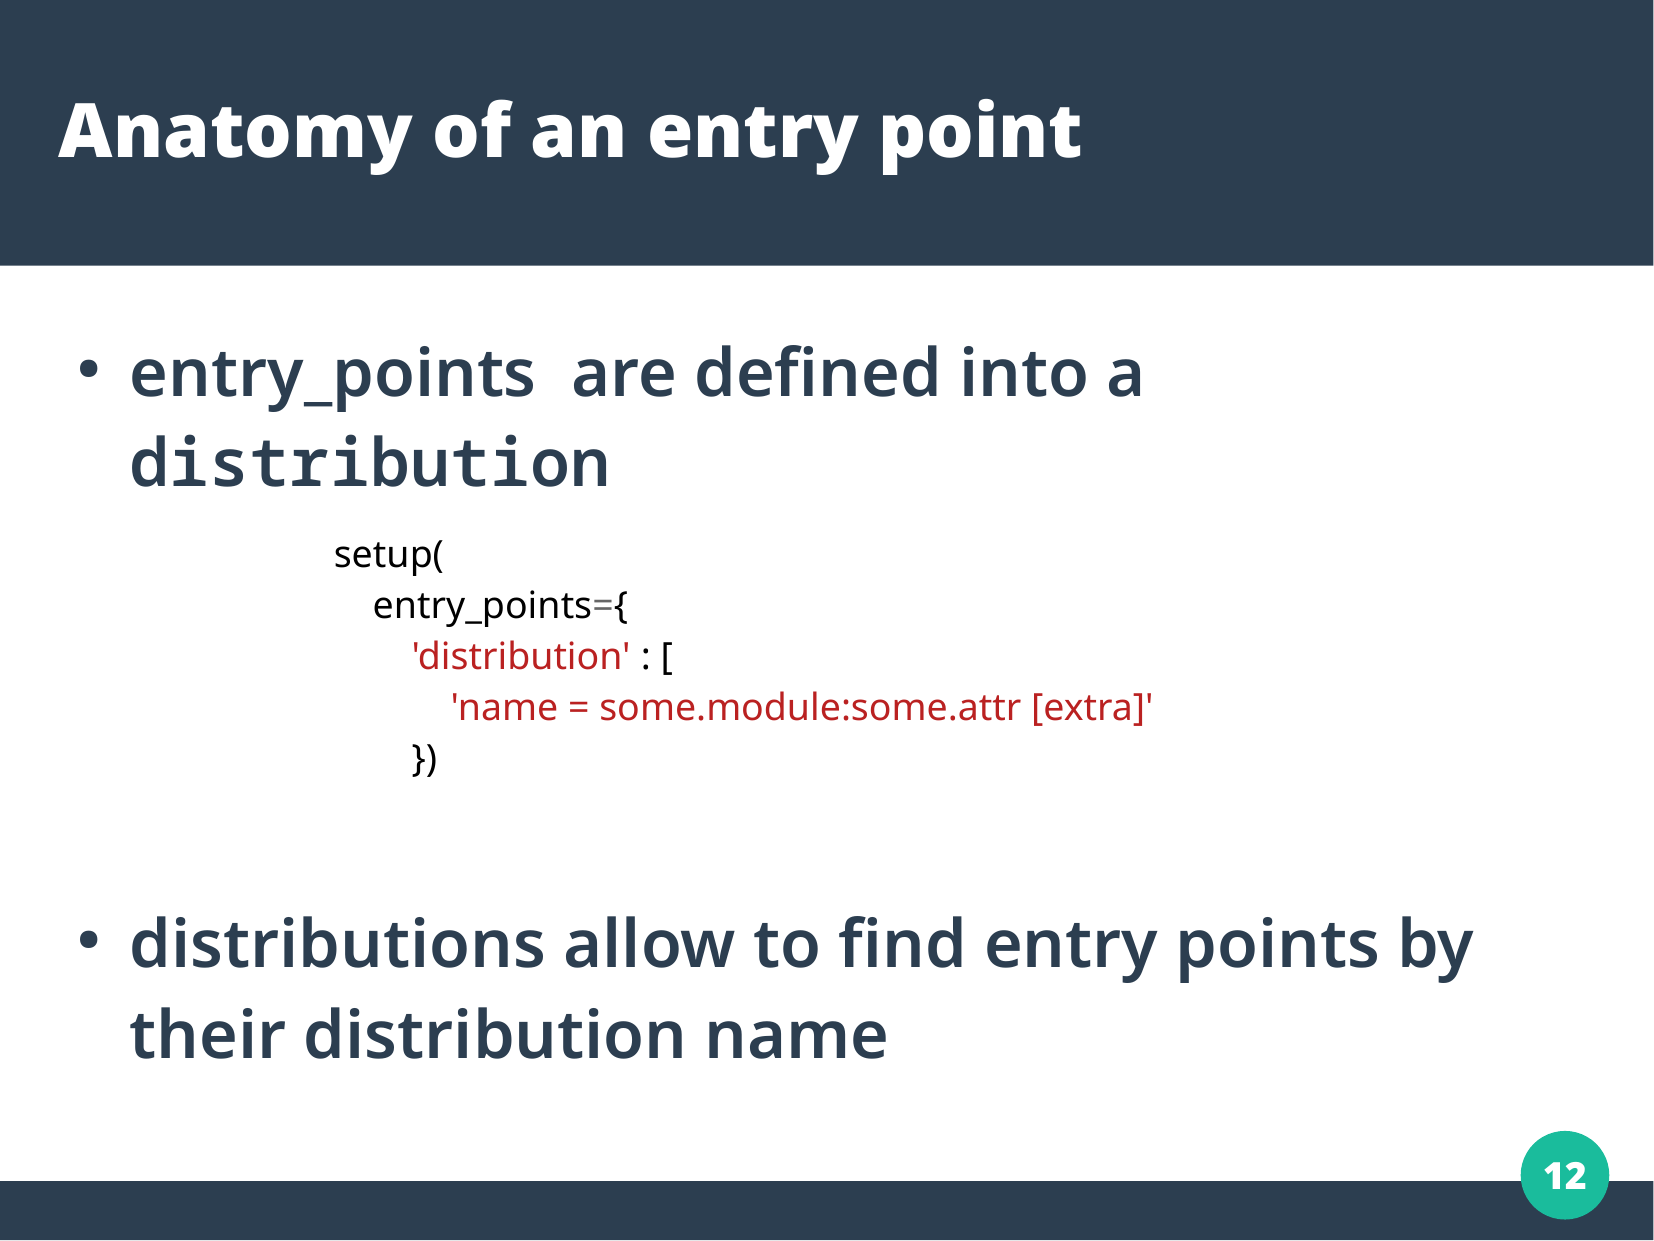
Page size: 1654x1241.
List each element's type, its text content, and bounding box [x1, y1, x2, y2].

title Anatomy of an entry point [59, 49, 1595, 207]
text_box setup( entry_points={ 'distribution' : [ 'name = some.module:some.attr [extra]' }) [318, 519, 1335, 796]
list entry_points are defined into a distribution distributions allow to find entry points by their distribution name [59, 324, 1595, 1152]
